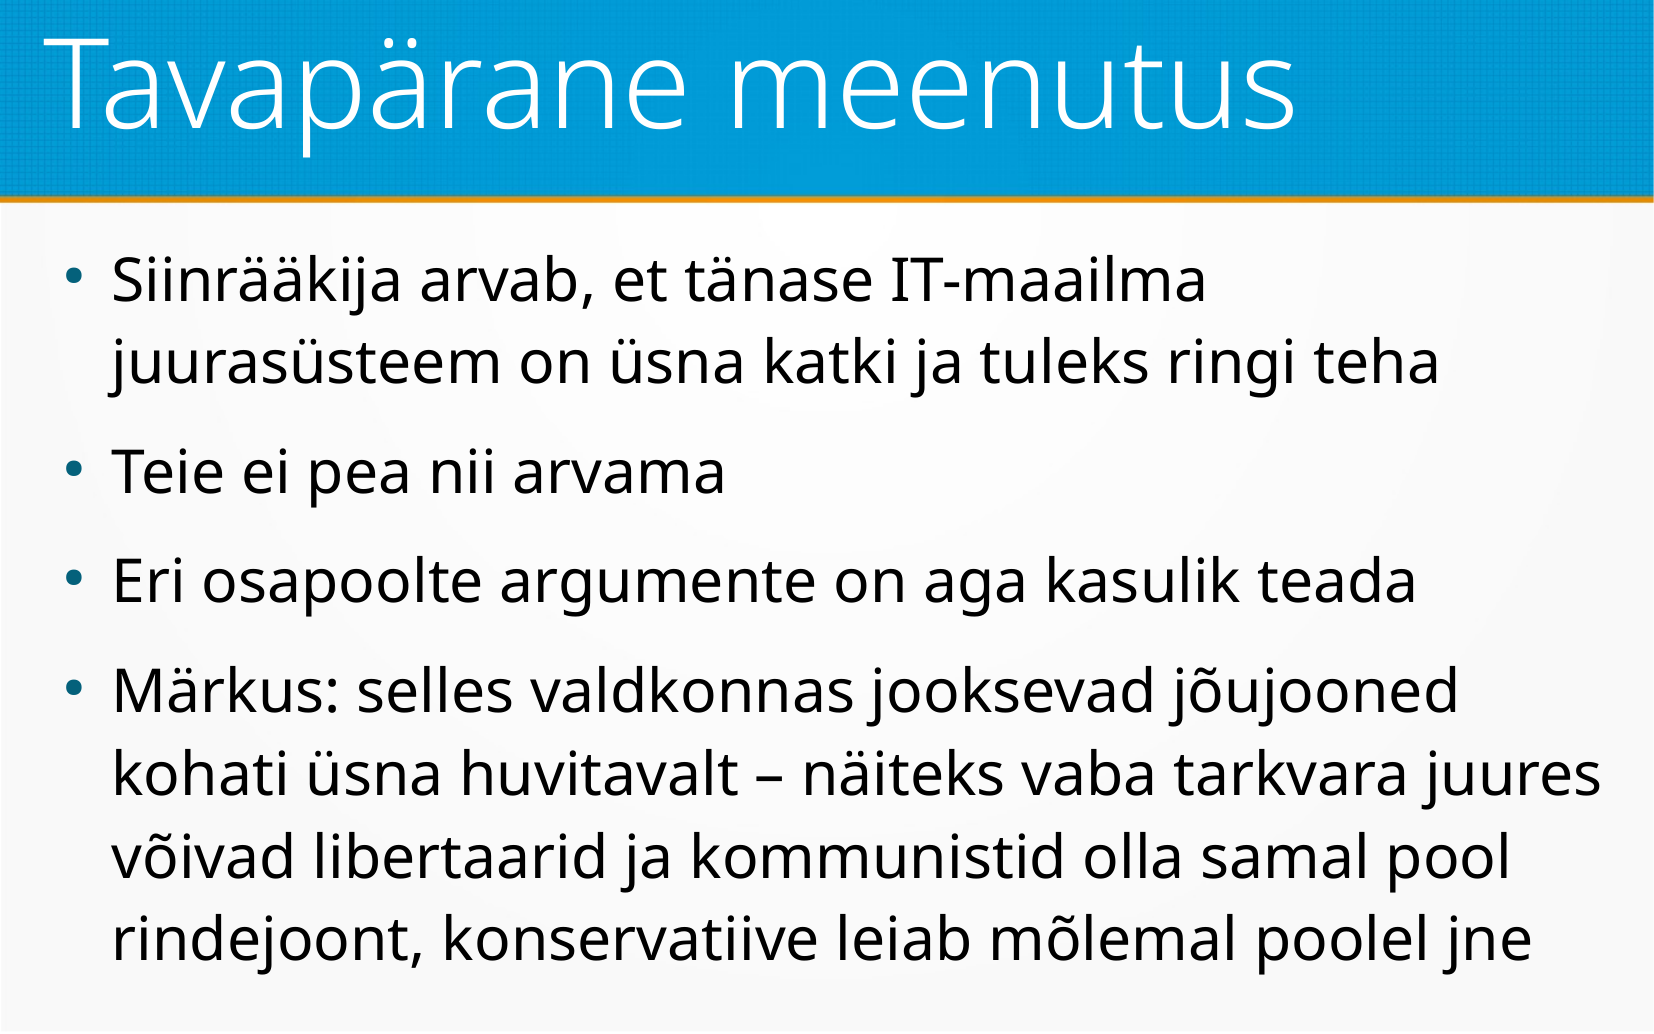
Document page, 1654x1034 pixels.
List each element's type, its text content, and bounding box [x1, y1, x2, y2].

picture [0, 195, 1654, 1034]
title Tavapärane meenutus [43, 0, 1619, 166]
list Siinrääkija arvab, et tänase IT-maailma juurasüsteem on üsna katki ja tuleks ringi teha Teie ei pea nii arvama Eri osapoolte argumente on aga kasulik teada Märkus: selles valdkonnas jooksevad jõujooned kohati üsna huvitavalt – näiteks vaba tarkvara juures võivad libertaarid ja kommunistid olla samal pool rindejoont, konservatiive leiab mõlemal poolel jne [47, 236, 1607, 1002]
